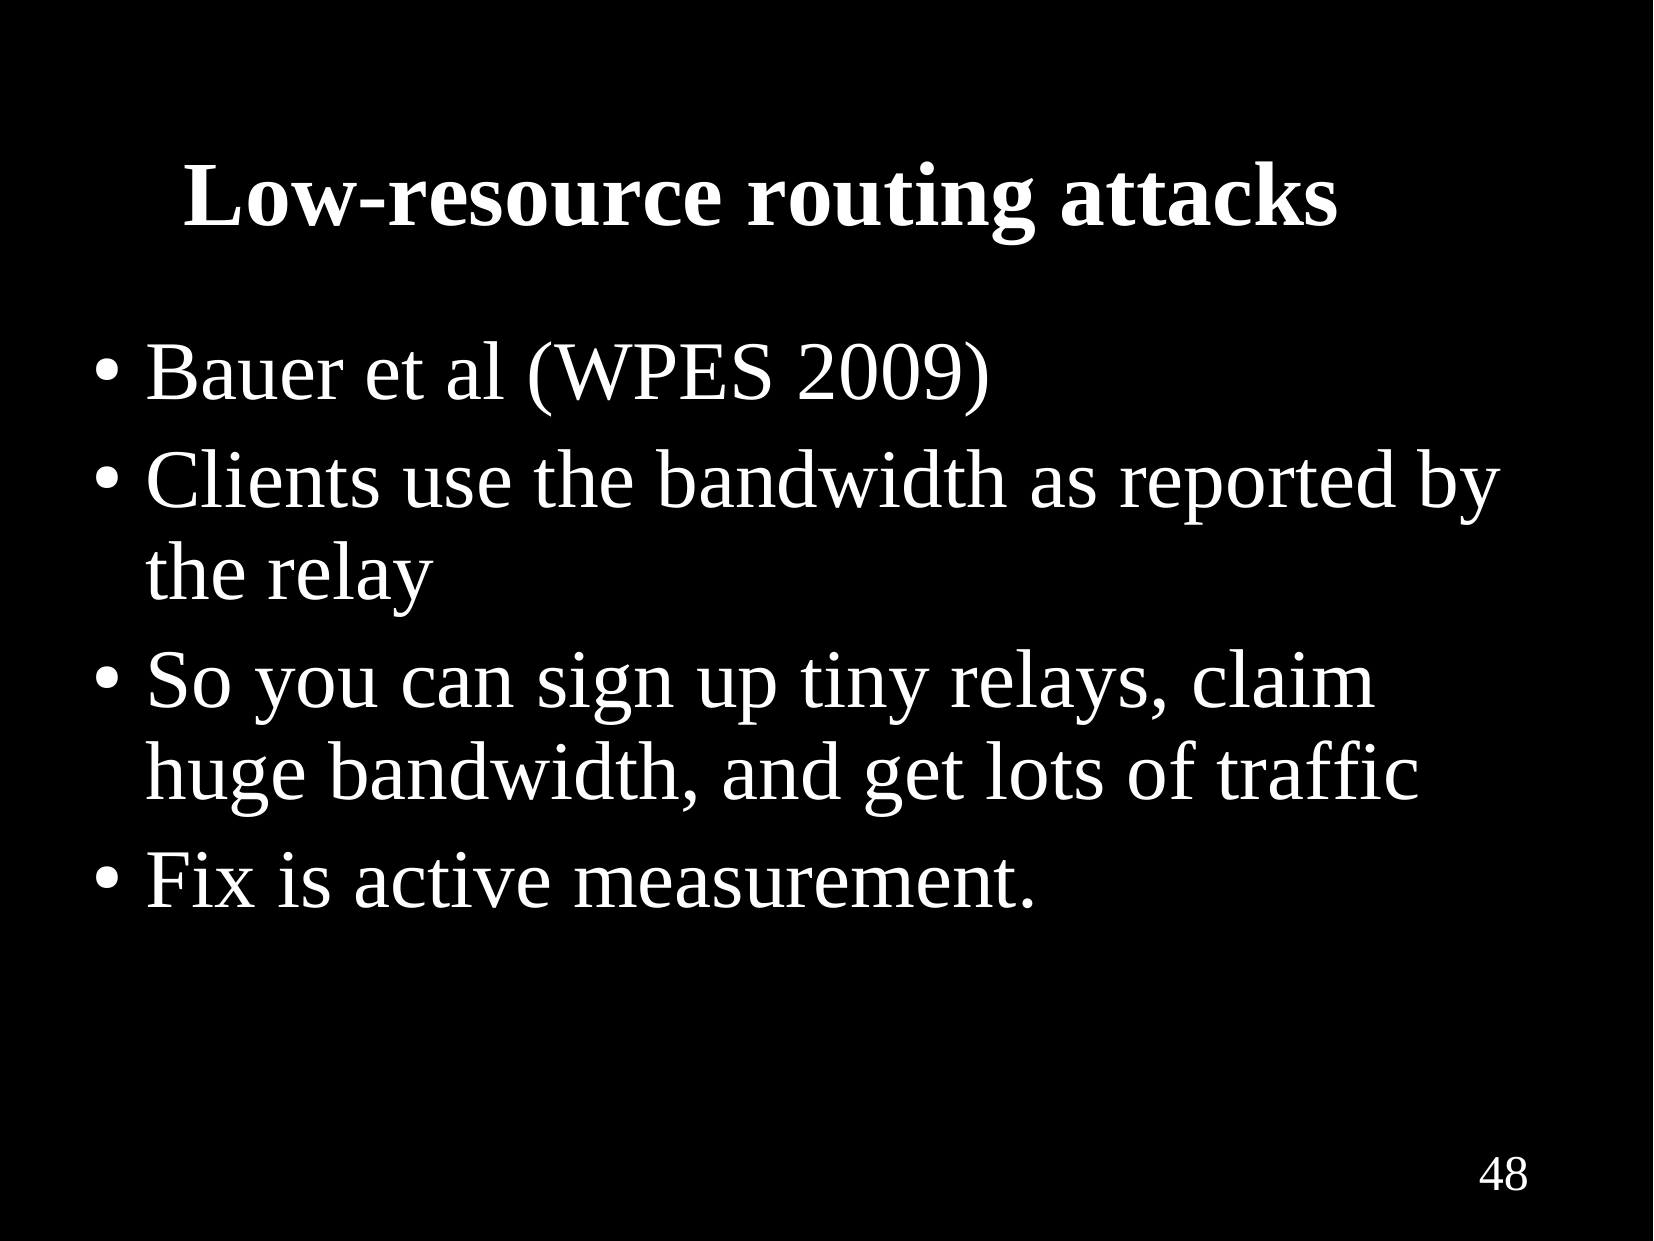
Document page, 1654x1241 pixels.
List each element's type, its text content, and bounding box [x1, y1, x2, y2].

list Bauer et al (WPES 2009) Clients use the bandwidth as reported by the relay So you can sign up tiny relays, claim huge bandwidth, and get lots of traffic Fix is active measurement. [74, 325, 1539, 1123]
title Low-resource routing attacks [112, 100, 1413, 288]
